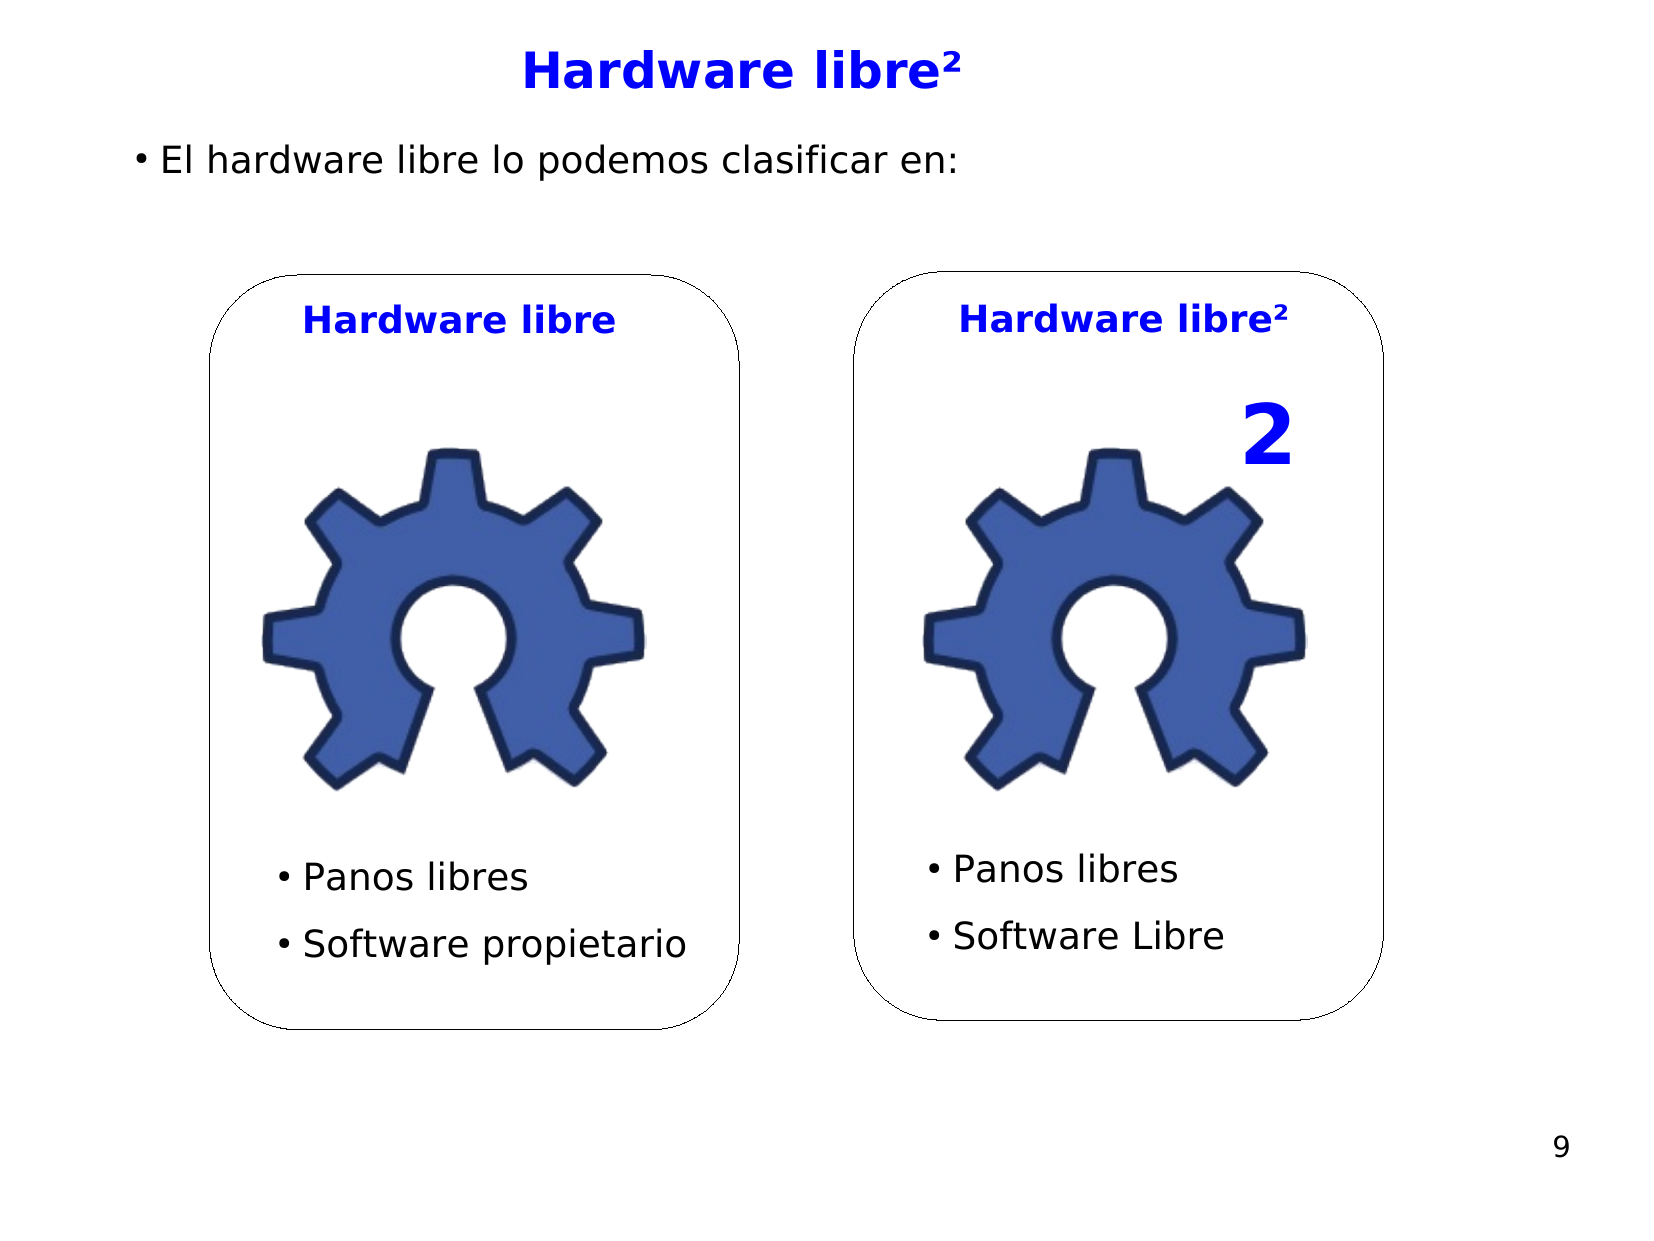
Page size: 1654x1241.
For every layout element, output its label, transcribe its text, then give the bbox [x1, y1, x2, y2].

picture [922, 447, 1308, 794]
text_box Panos libres Software propietario [262, 848, 711, 979]
text_box Hardware libre² [943, 289, 1305, 349]
text_box 2 [1224, 379, 1318, 492]
text_box Hardware libre [287, 291, 632, 350]
picture [261, 447, 647, 794]
text_box Panos libres Software Libre [912, 840, 1361, 971]
text_box Hardware libre² [506, 34, 1108, 108]
text_box El hardware libre lo podemos clasificar en: [120, 131, 1482, 199]
